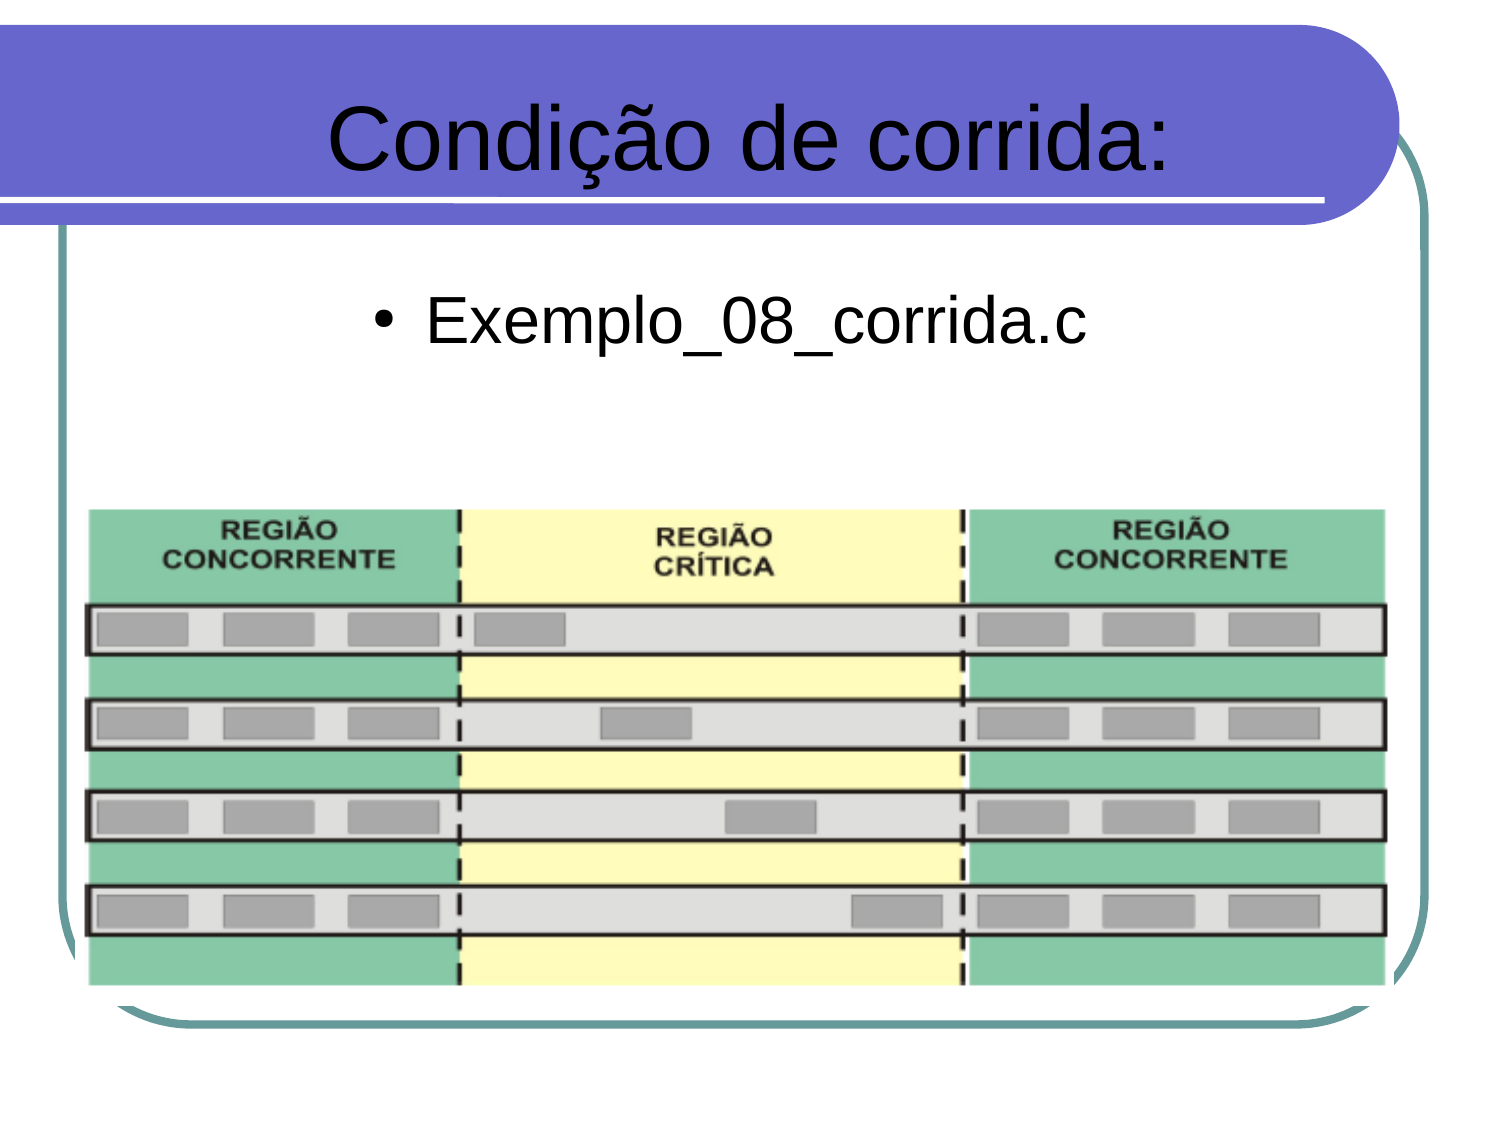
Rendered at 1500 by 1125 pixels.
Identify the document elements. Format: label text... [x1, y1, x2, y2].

picture [75, 508, 354, 1006]
title Condição de corrida: [75, 44, 1425, 233]
list Exemplo_08_corrida.c [354, 283, 1288, 1026]
picture [1288, 508, 1394, 1006]
